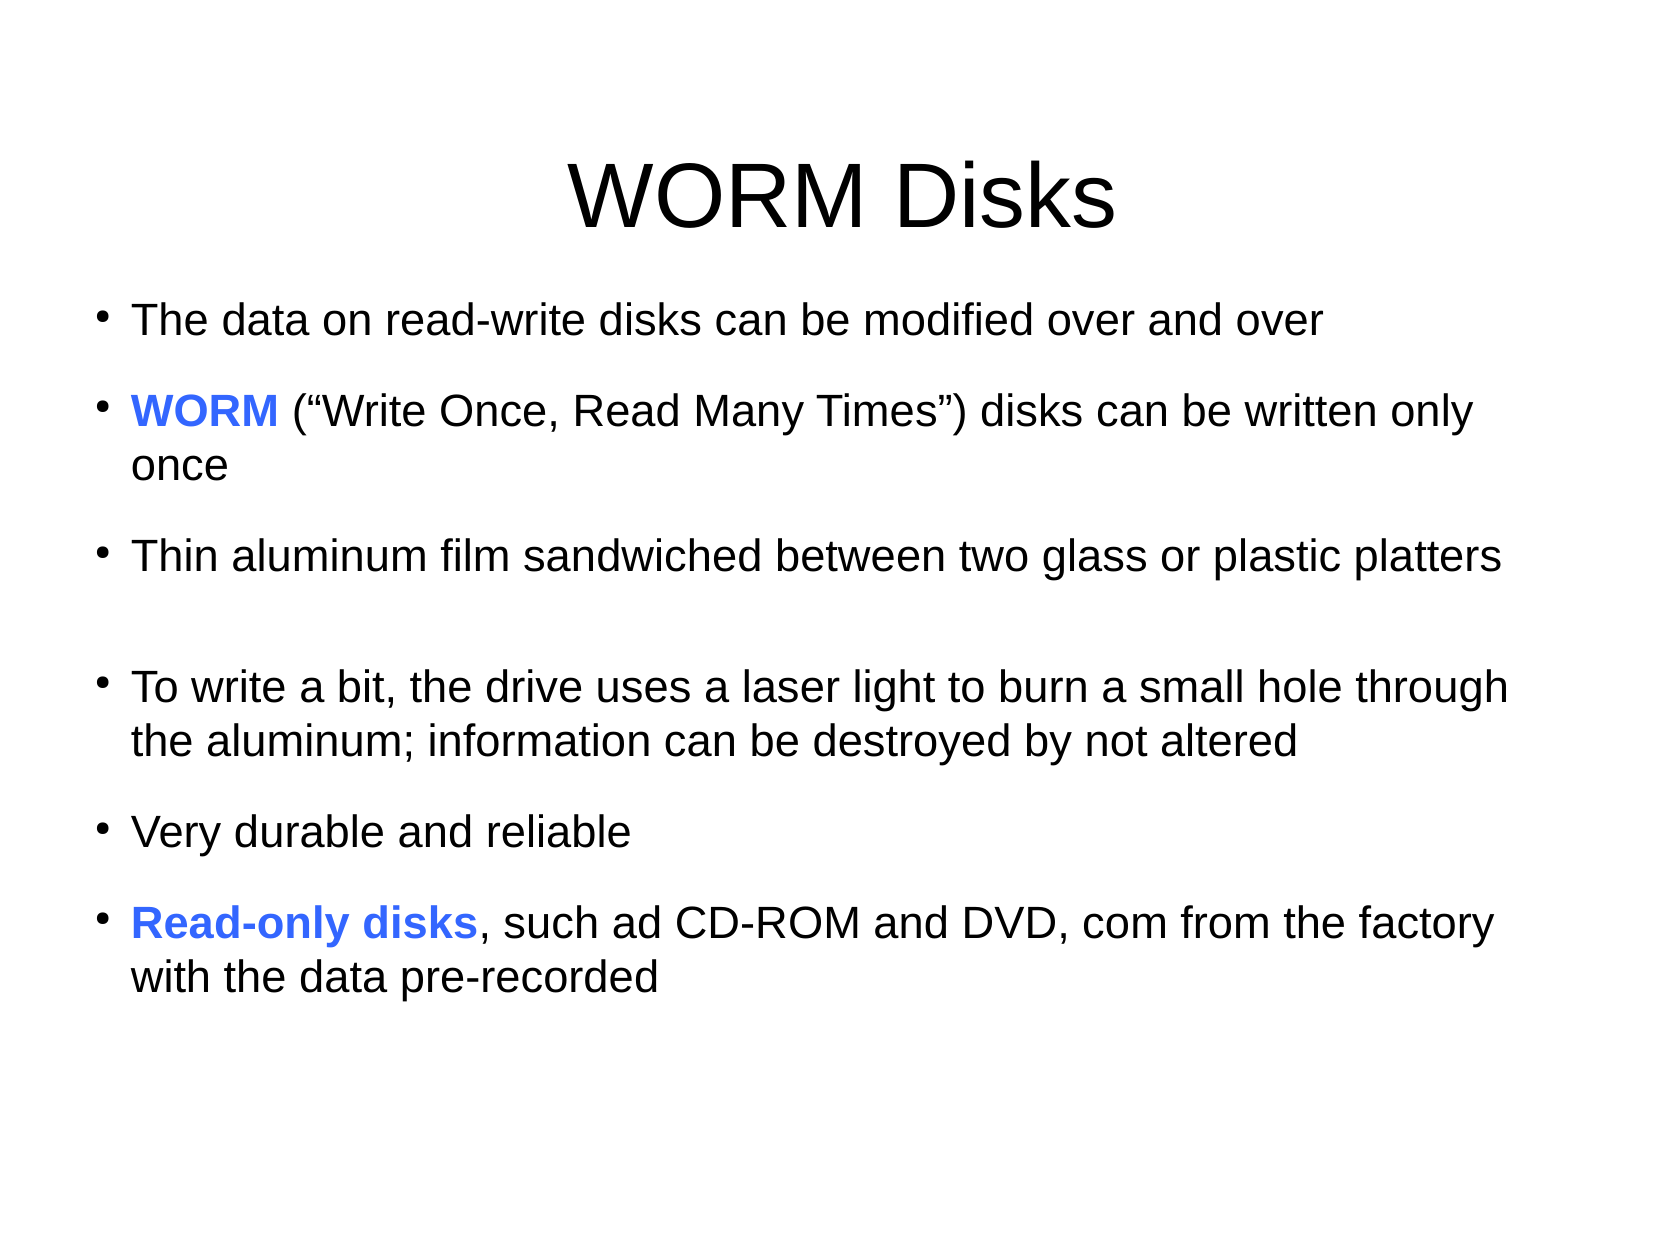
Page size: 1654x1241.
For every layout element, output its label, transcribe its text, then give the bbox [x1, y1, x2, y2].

title WORM Disks [82, 49, 1571, 257]
list The data on read-write disks can be modified over and over WORM (“Write Once, Read Many Times”) disks can be written only once Thin aluminum film sandwiched between two glass or plastic platters To write a bit, the drive uses a laser light to burn a small hole through the aluminum; information can be destroyed by not altered Very durable and reliable Read-only disks, such ad CD-ROM and DVD, com from the factory with the data pre-recorded [82, 290, 1571, 1010]
